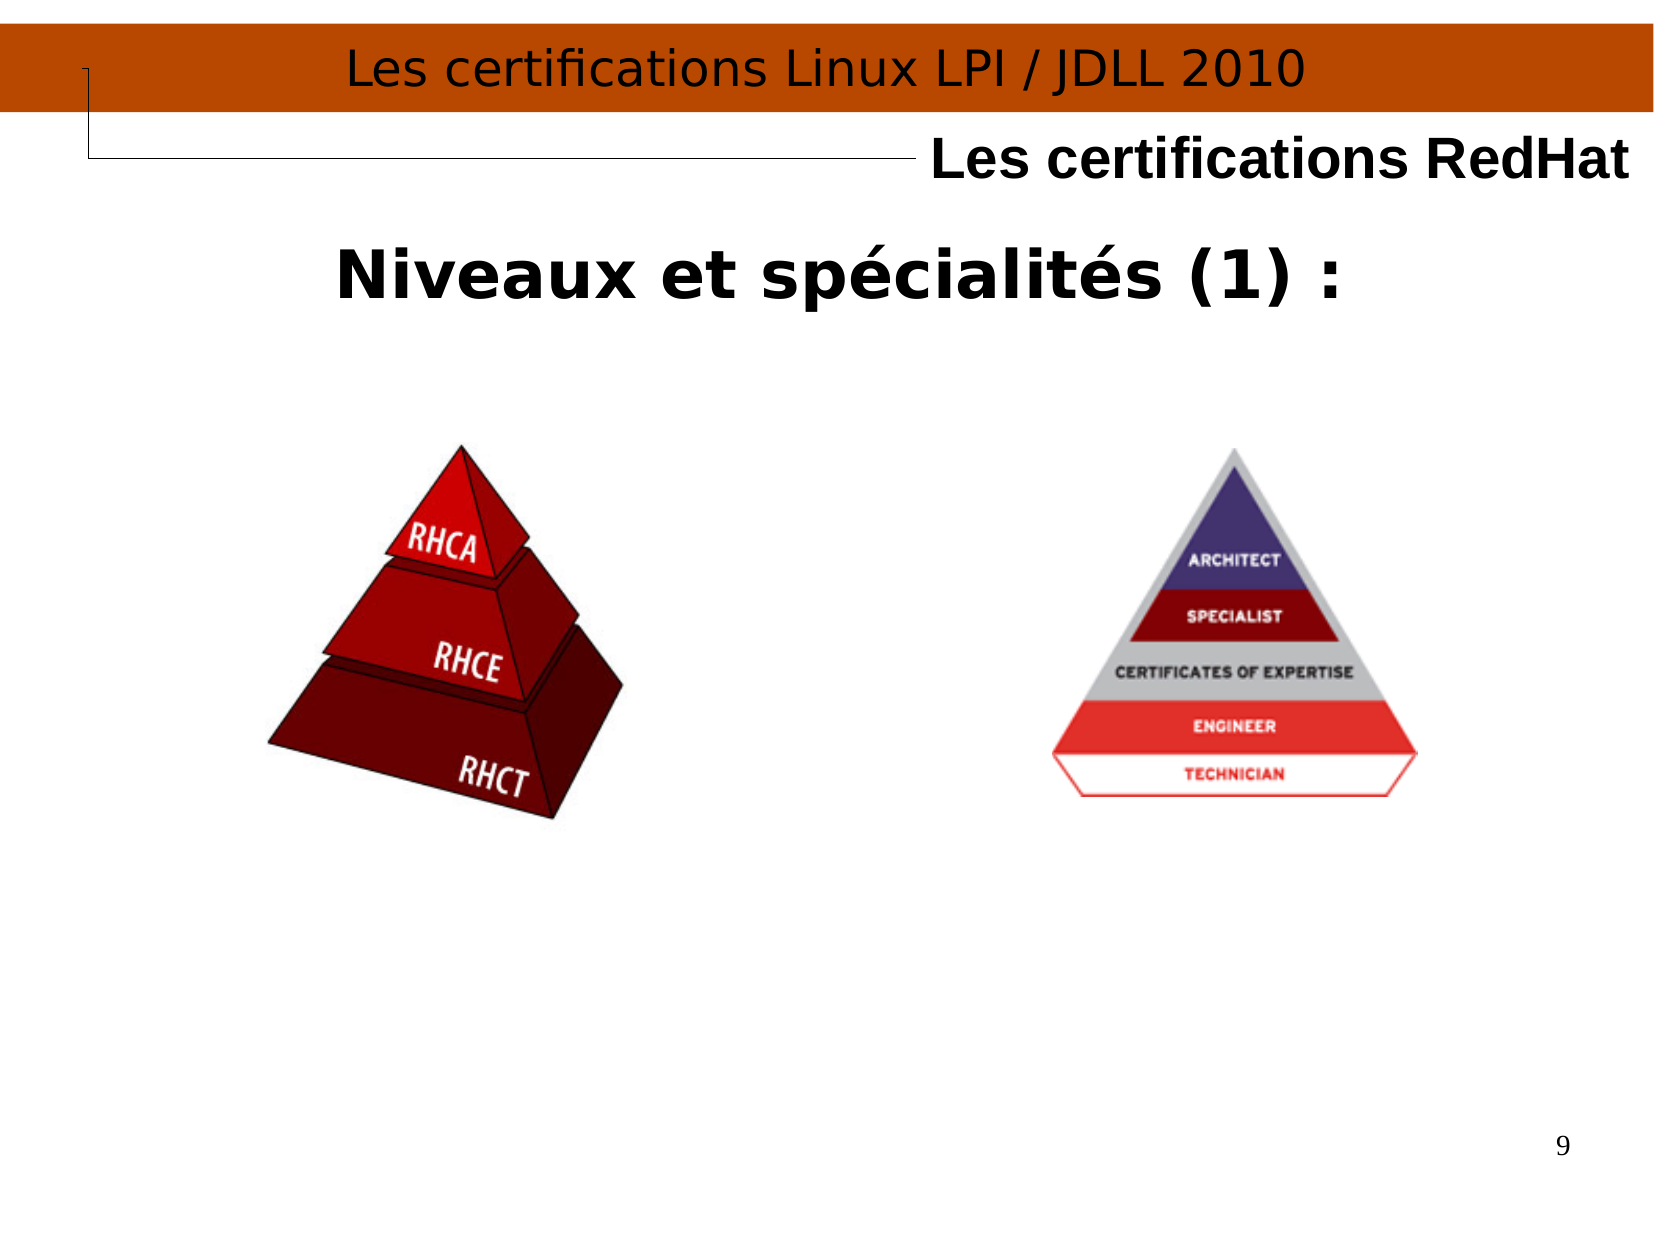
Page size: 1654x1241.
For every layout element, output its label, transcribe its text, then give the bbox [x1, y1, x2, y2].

title Les certifications Linux LPI / JDLL 2010 [82, 39, 1571, 99]
list Niveaux et spécialités (1) : [29, 236, 1580, 1047]
text_box [0, 23, 1654, 113]
text_box Les certifications RedHat [915, 118, 1654, 198]
picture [265, 442, 627, 850]
